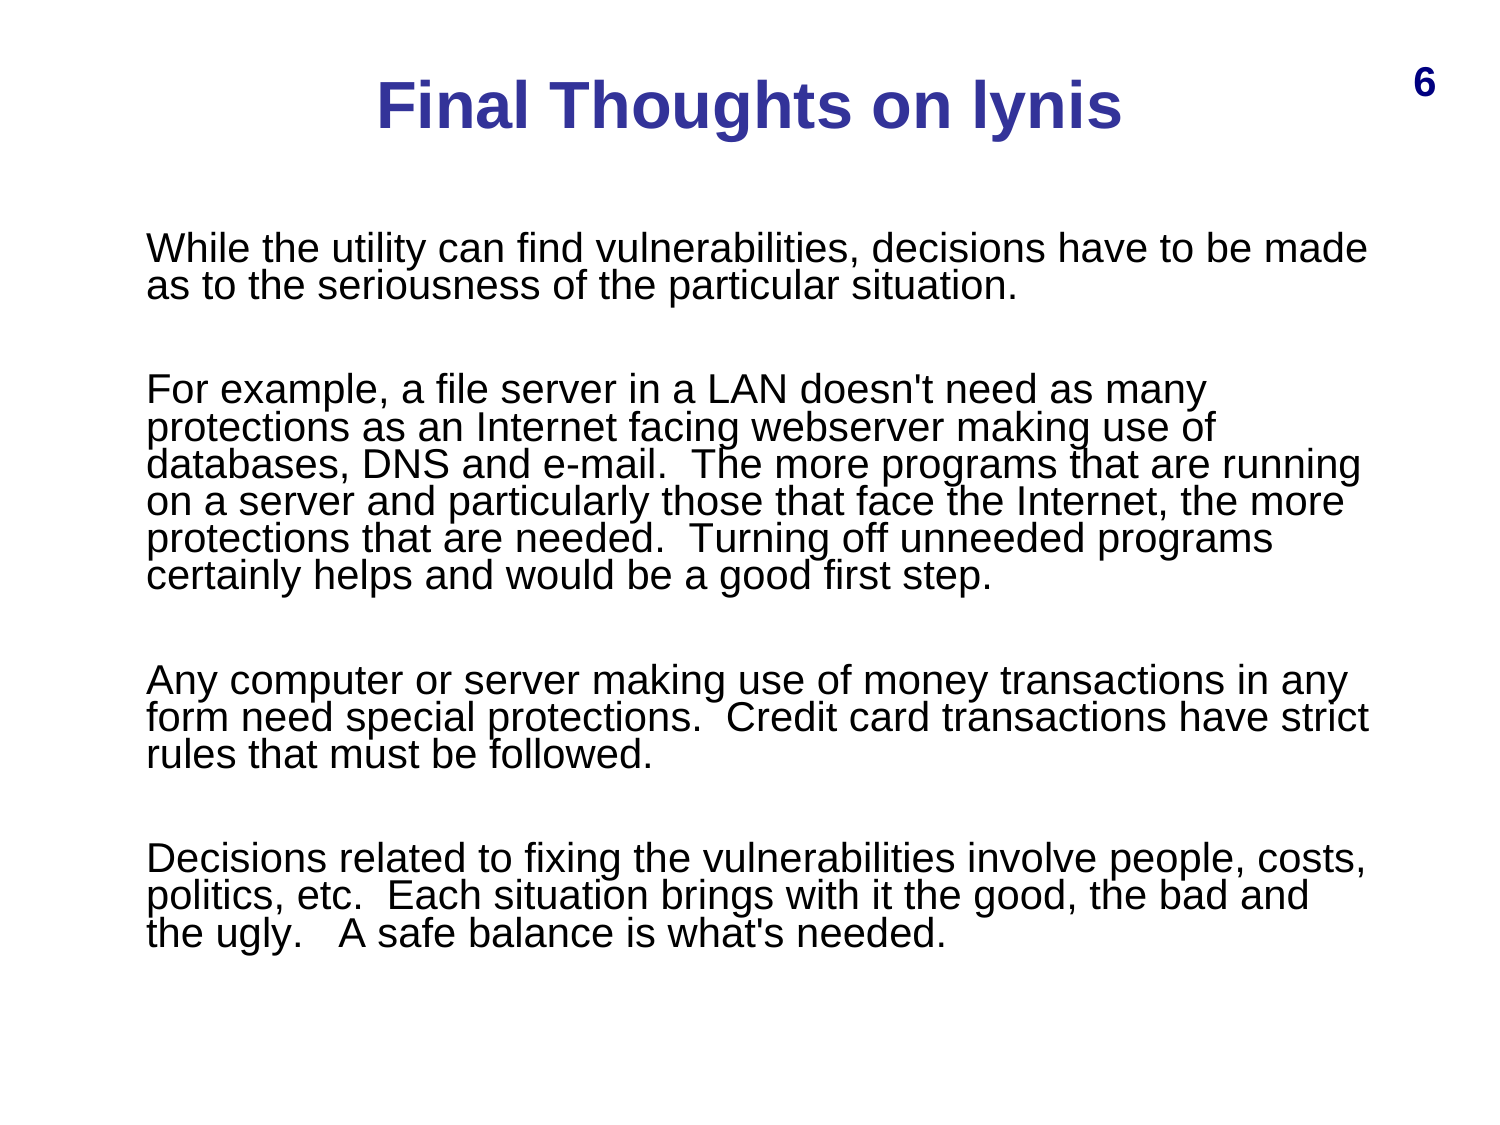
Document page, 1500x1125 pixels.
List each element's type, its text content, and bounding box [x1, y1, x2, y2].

list While the utility can find vulnerabilities, decisions have to be made as to the seriousness of the particular situation. For example, a file server in a LAN doesn't need as many protections as an Internet facing webserver making use of databases, DNS and e-mail. The more programs that are running on a server and particularly those that face the Internet, the more protections that are needed. Turning off unneeded programs certainly helps and would be a good first step. Any computer or server making use of money transactions in any form need special protections. Credit card transactions have strict rules that must be followed. Decisions related to fixing the vulnerabilities involve people, costs, politics, etc. Each situation brings with it the good, the bad and the ugly. A safe balance is what's needed. [75, 224, 1388, 972]
title Final Thoughts on lynis [75, 59, 1426, 150]
text_box 6 [1387, 47, 1463, 113]
